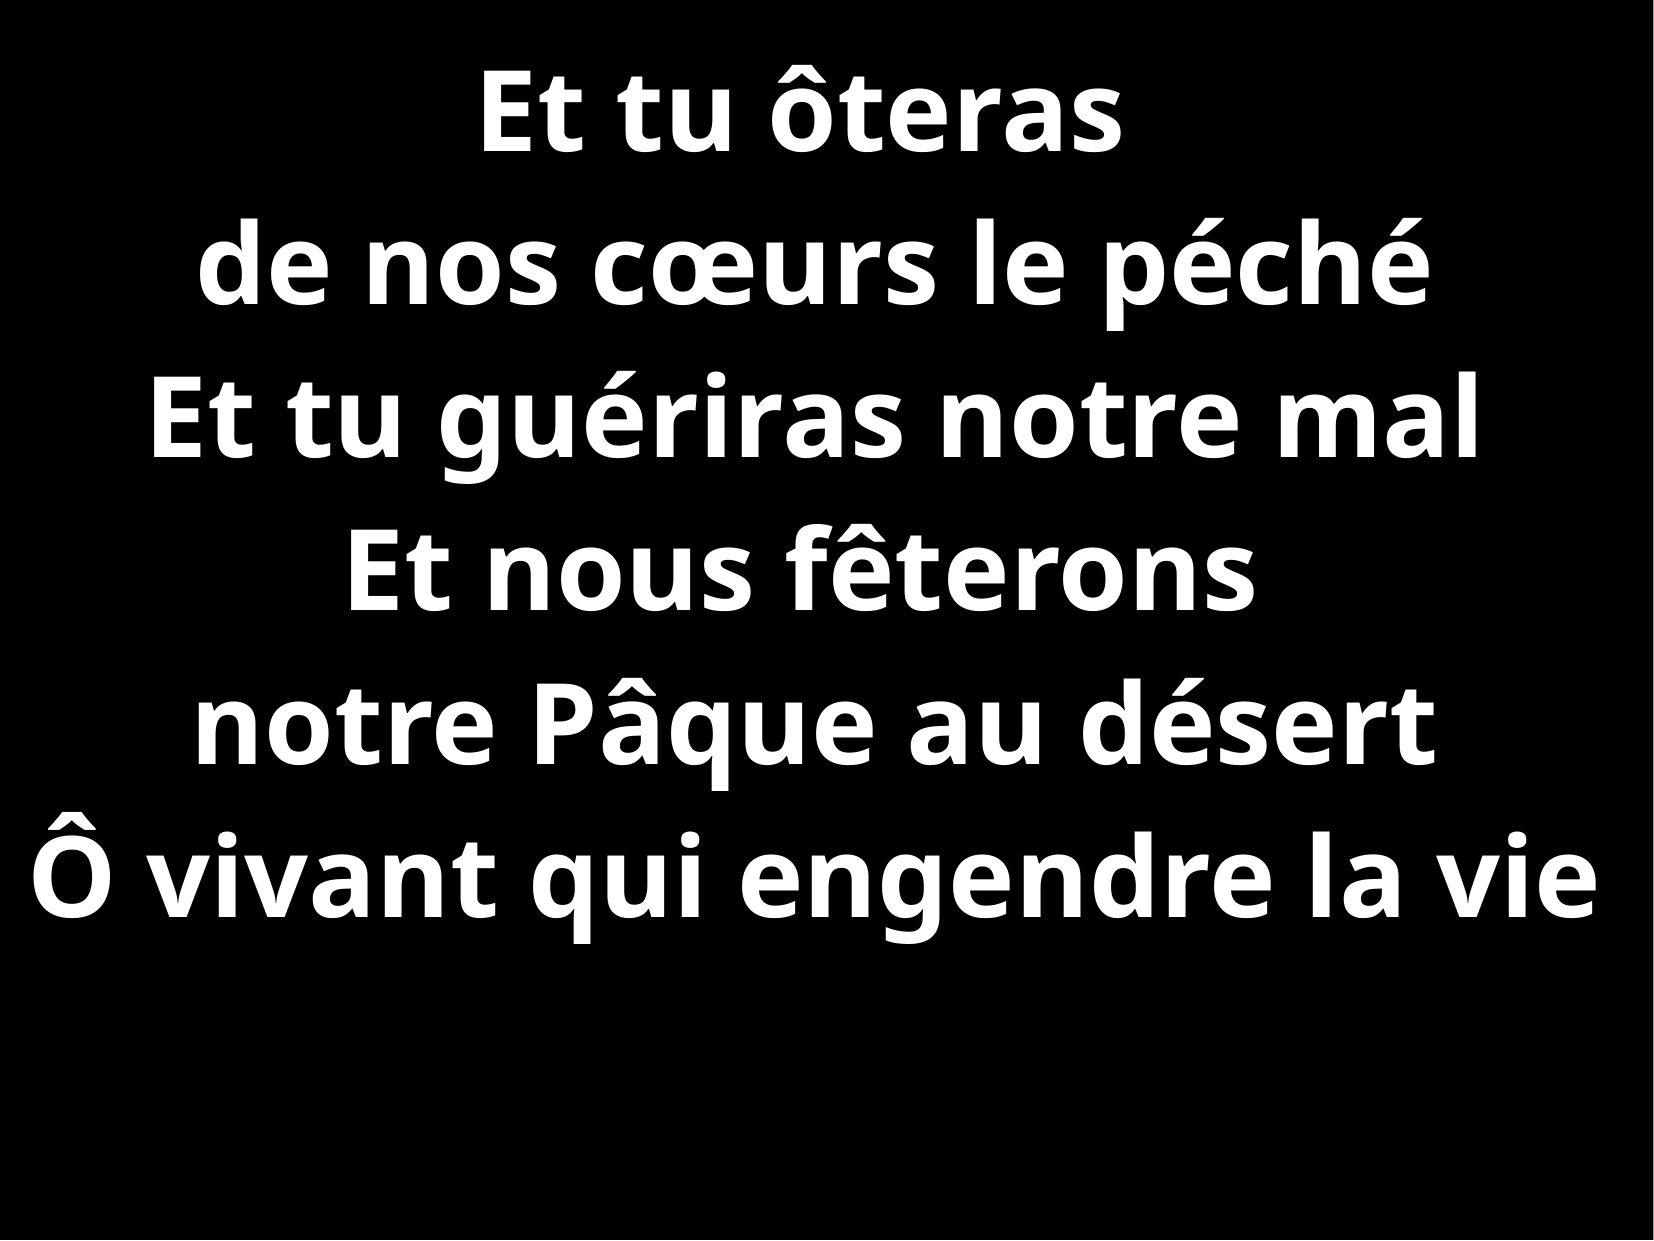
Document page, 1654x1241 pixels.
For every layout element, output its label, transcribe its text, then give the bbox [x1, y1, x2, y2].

text_box Et tu ôteras de nos cœurs le péché Et tu guériras notre mal Et nous fêterons notre Pâque au désert Ô vivant qui engendre la vie [0, 23, 1630, 1241]
